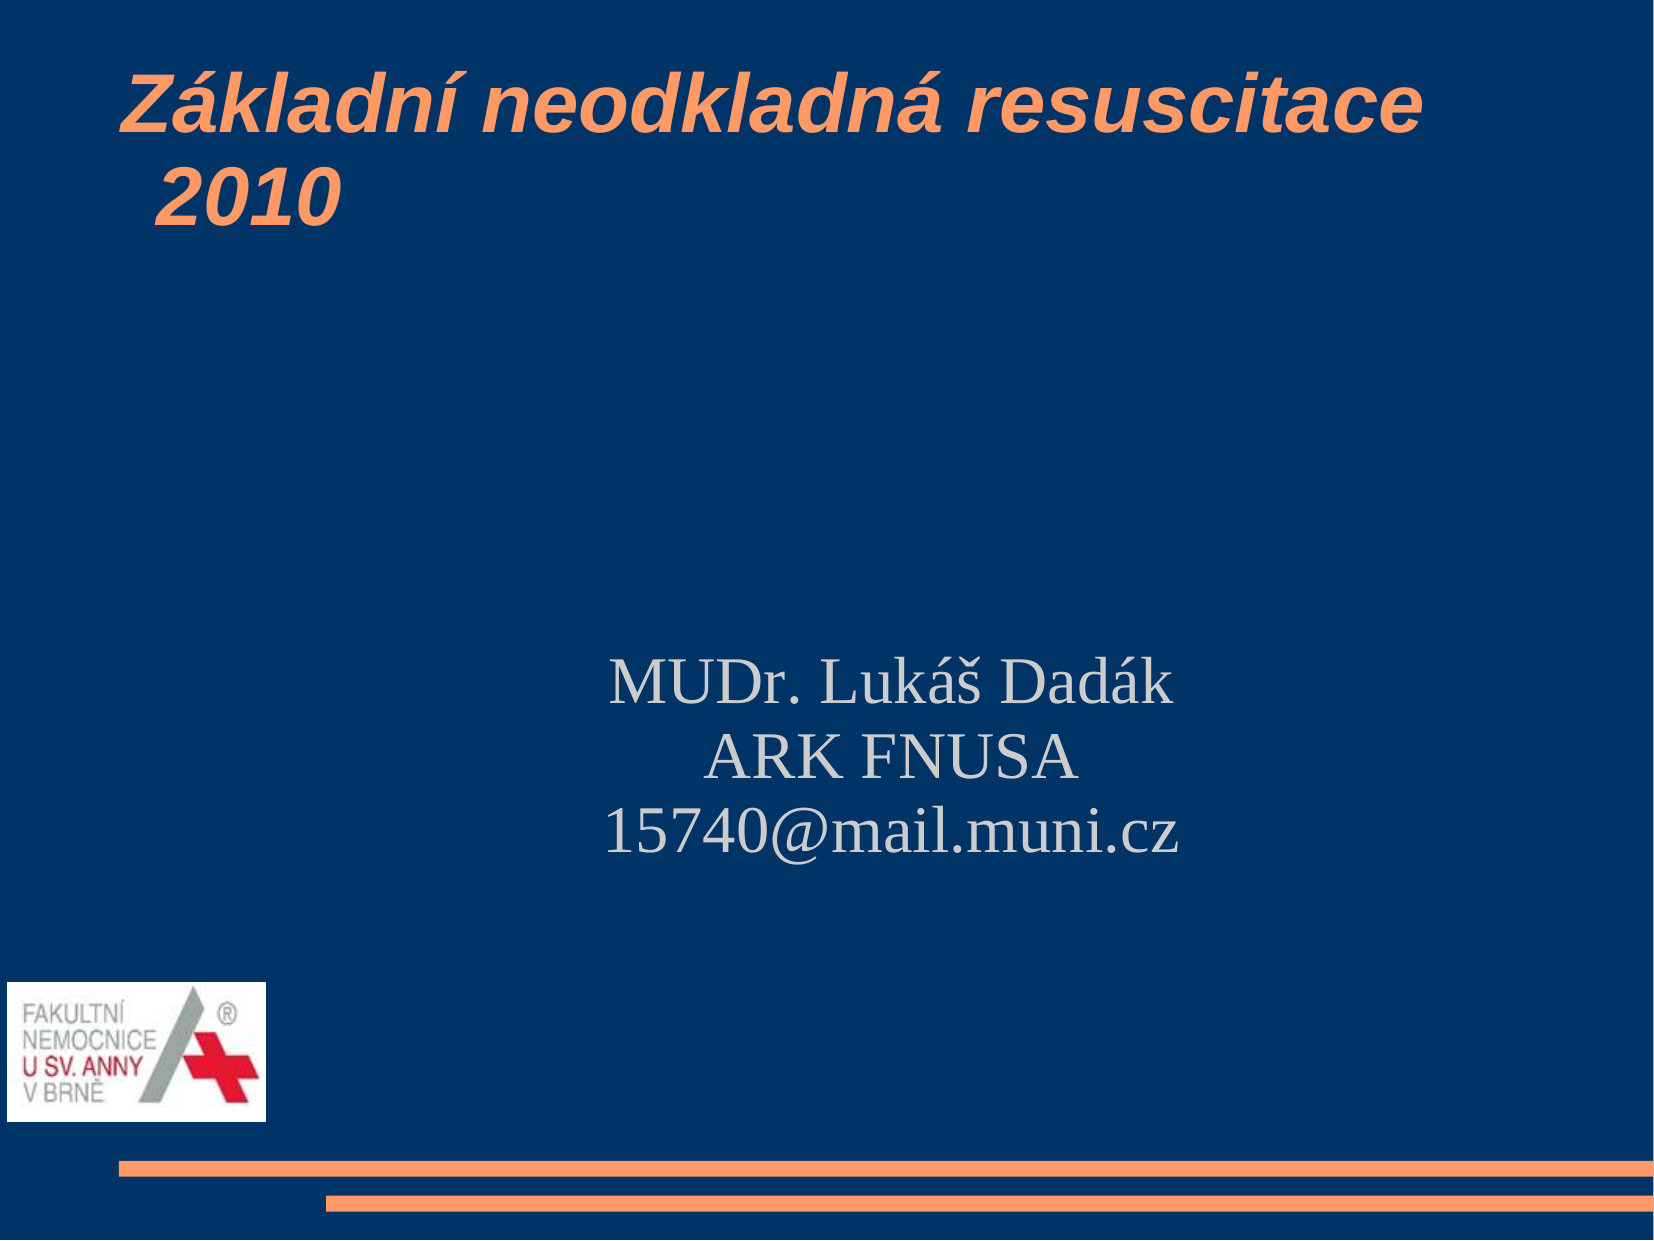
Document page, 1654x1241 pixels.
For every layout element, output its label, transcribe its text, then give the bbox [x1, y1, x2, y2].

title Základní neodkladná resuscitace 2010 [121, 46, 1534, 254]
picture [7, 982, 266, 1123]
subtitle MUDr. Lukáš Dadák ARK FNUSA 15740@mail.muni.cz [178, 364, 1570, 1147]
